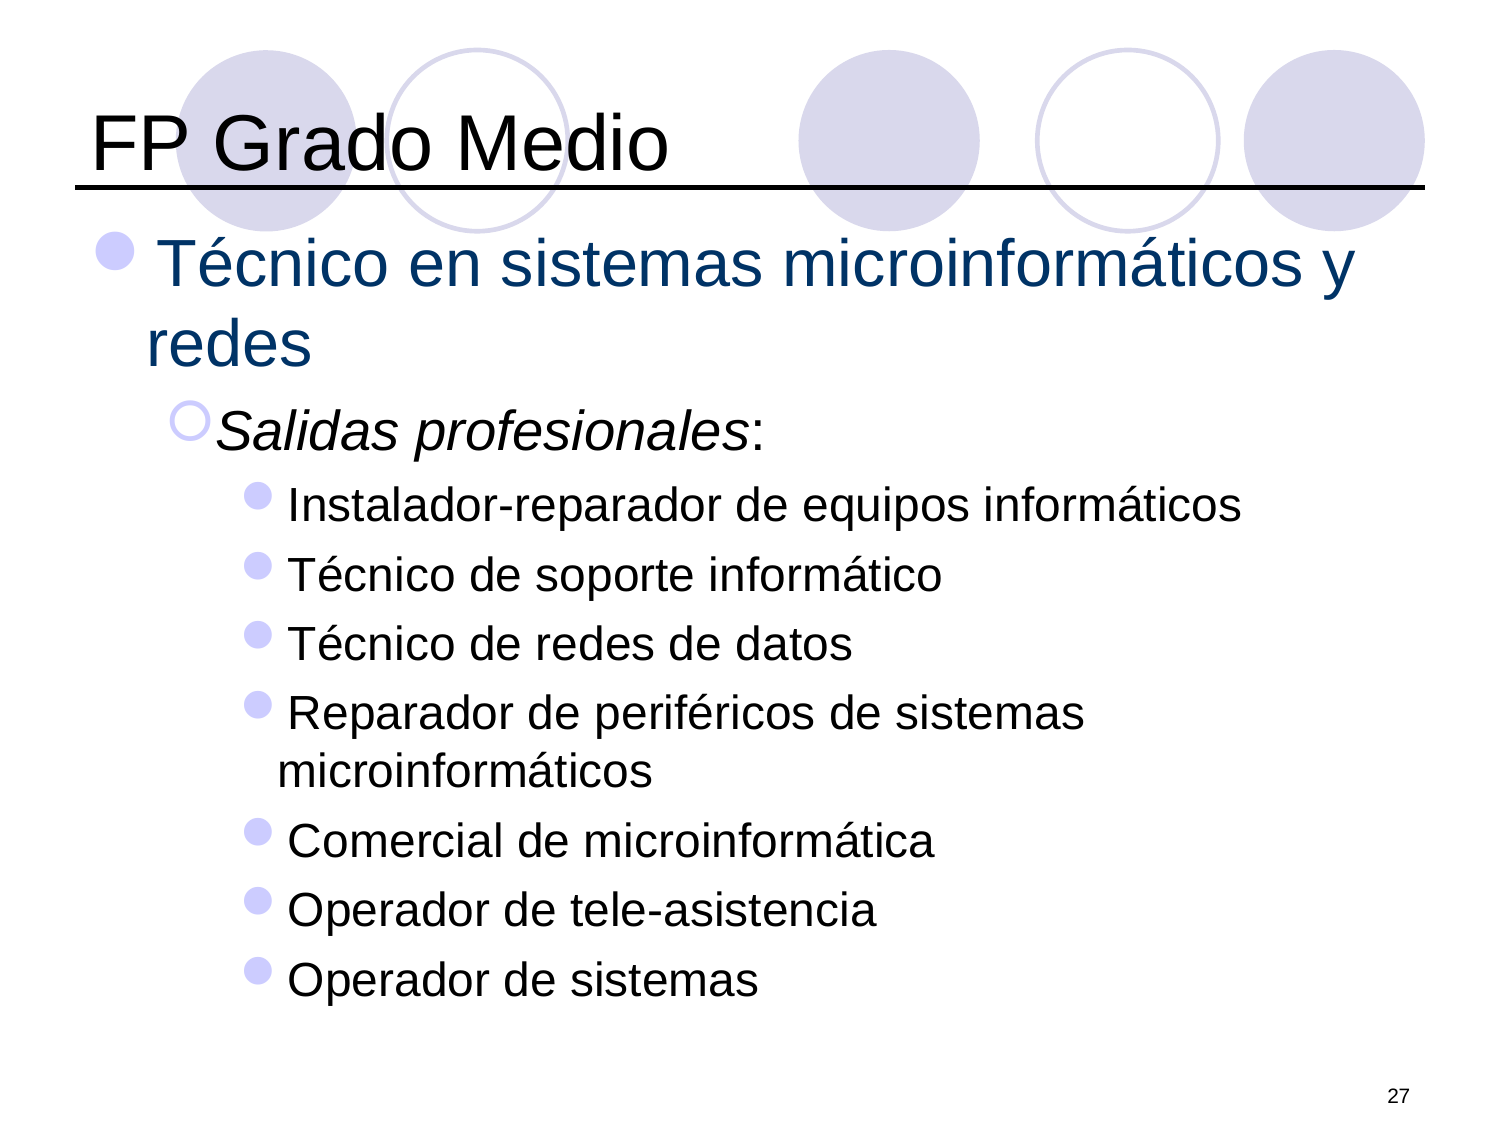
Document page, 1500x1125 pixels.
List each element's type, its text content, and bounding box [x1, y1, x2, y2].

text_box <number> [1074, 1075, 1426, 1101]
title FP Grado Medio [75, 45, 1426, 212]
list Técnico en sistemas microinformáticos y redes Salidas profesionales: Instalador-reparador de equipos informáticos Técnico de soporte informático Técnico de redes de datos Reparador de periféricos de sistemas microinformáticos Comercial de microinformática Operador de tele-asistencia Operador de sistemas [75, 212, 1426, 1075]
